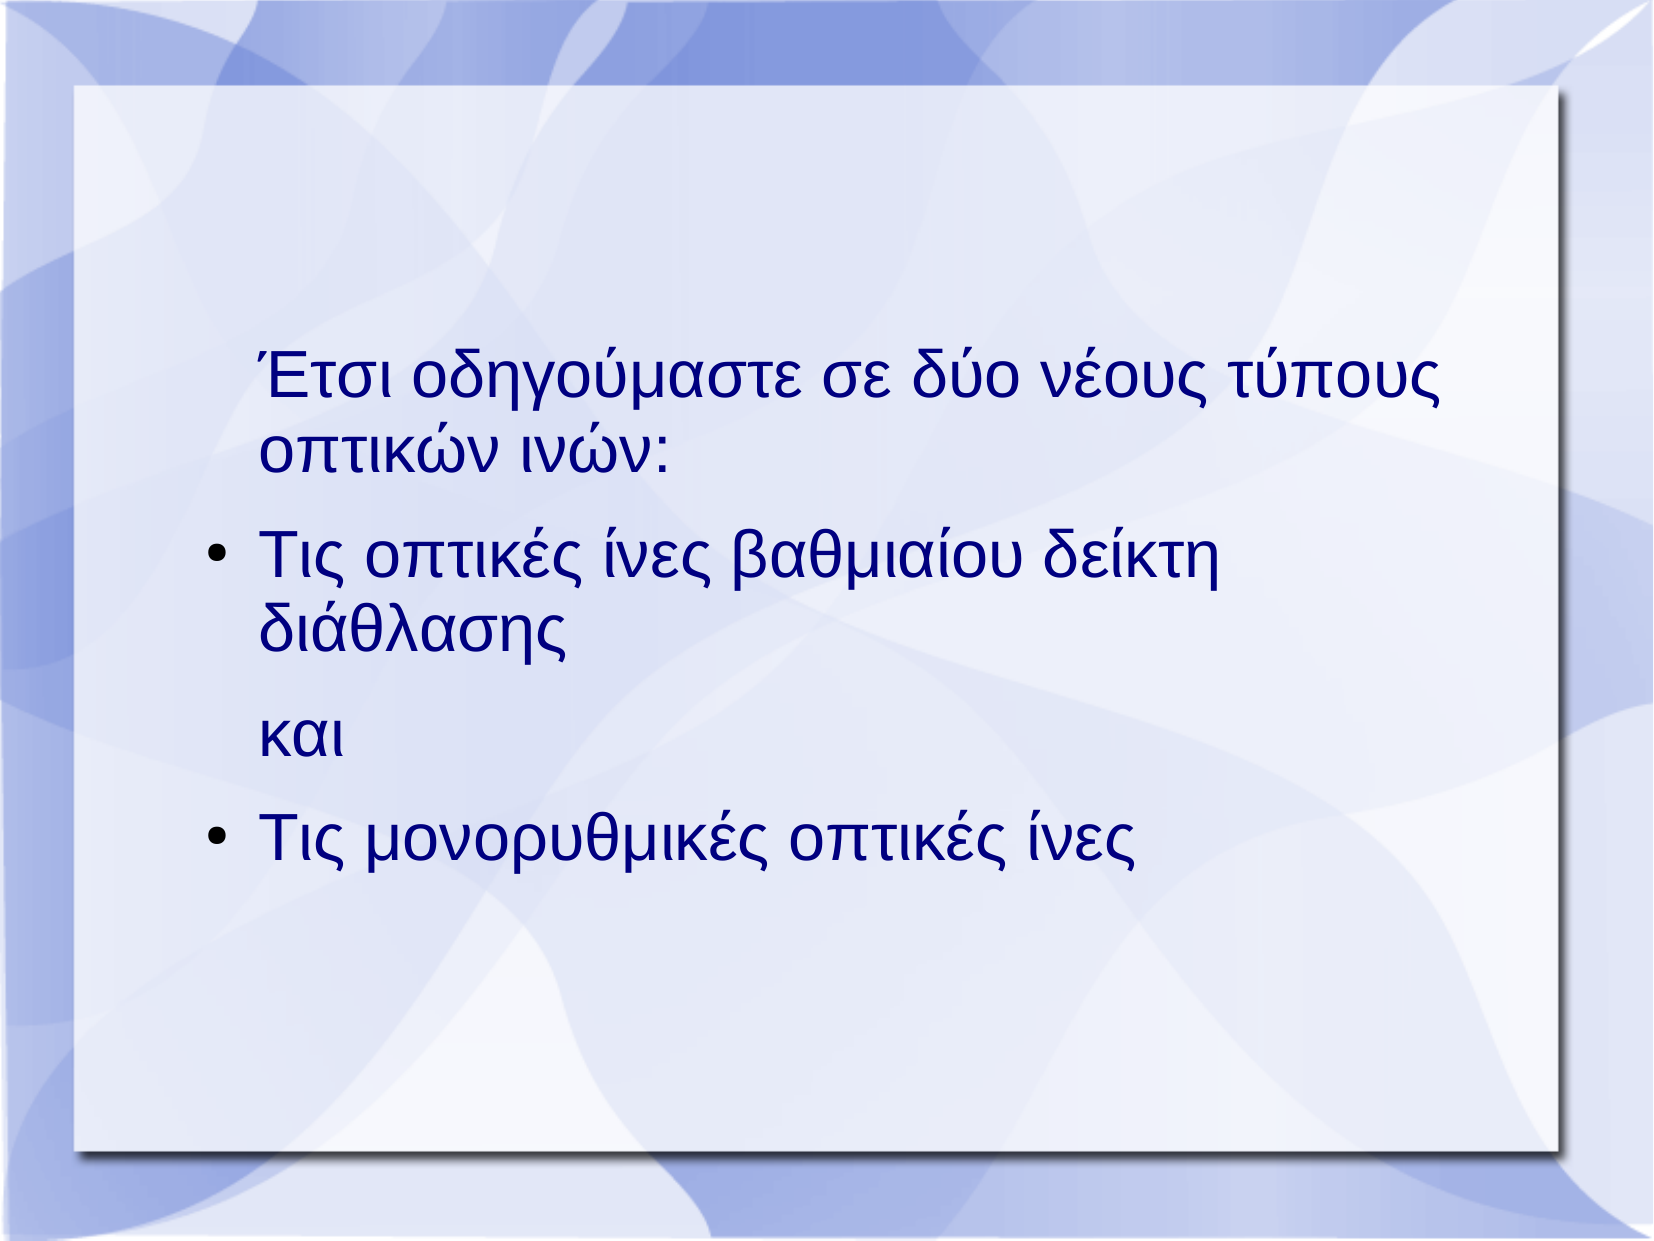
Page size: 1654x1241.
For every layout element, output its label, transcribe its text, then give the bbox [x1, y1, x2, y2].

list Έτσι οδηγούμαστε σε δύο νέους τύπους οπτικών ινών: Τις οπτικές ίνες βαθμιαίου δείκτη διάθλασης και Τις μονορυθμικές οπτικές ίνες [187, 337, 1471, 875]
picture [0, 0, 1654, 1241]
